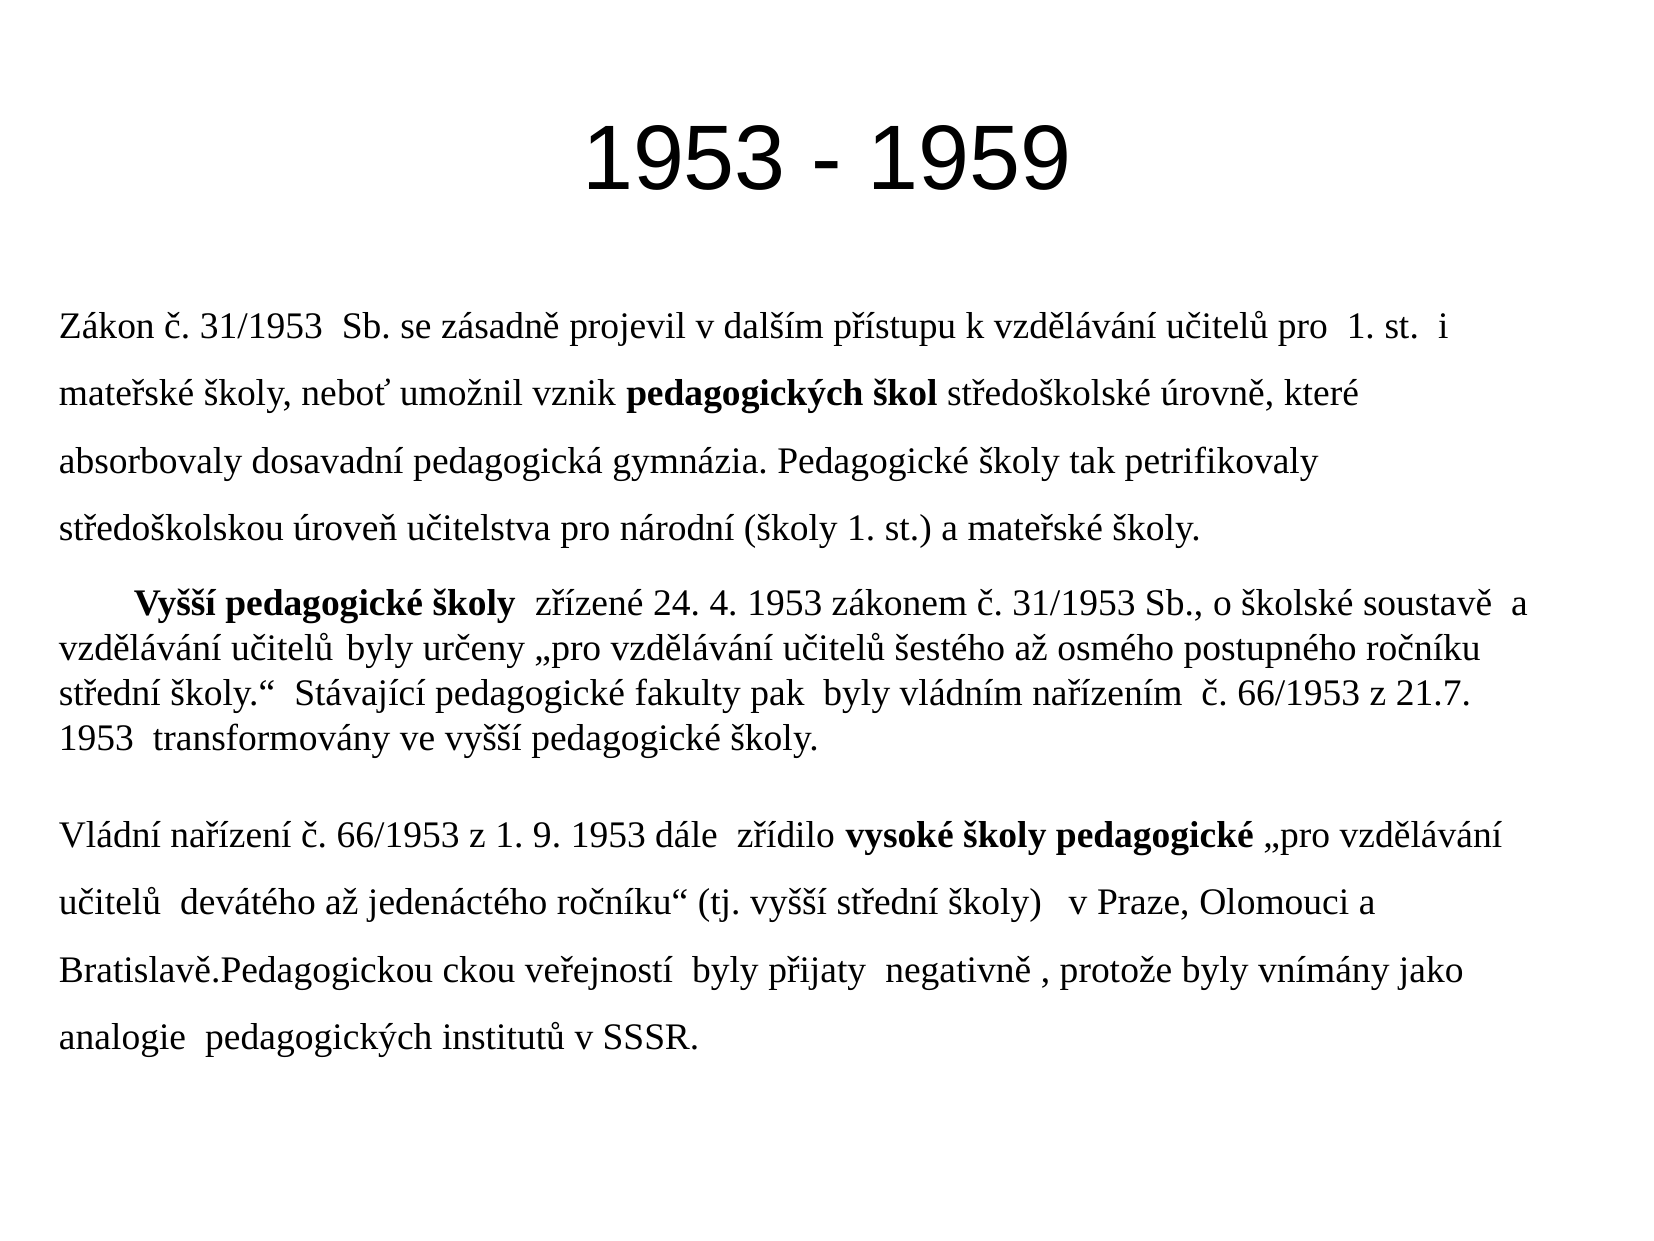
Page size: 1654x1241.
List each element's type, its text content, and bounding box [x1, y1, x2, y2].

title 1953 - 1959 [82, 56, 1571, 250]
subtitle Zákon č. 31/1953 Sb. se zásadně projevil v dalším přístupu k vzdělávání učitelů pro 1. st. i mateřské školy, neboť umožnil vznik pedagogických škol středoškolské úrovně, které absorbovaly dosavadní pedagogická gymnázia. Pedagogické školy tak petrifikovaly středoškolskou úroveň učitelstva pro národní (školy 1. st.) a mateřské školy. Vyšší pedagogické školy zřízené 24. 4. 1953 zákonem č. 31/1953 Sb., o školské soustavě a vzdělávání učitelů byly určeny „pro vzdělávání učitelů šestého až osmého postupného ročníku střední školy.“ Stávající pedagogické fakulty pak byly vládním nařízením č. 66/1953 z 21.7. 1953 transformovány ve vyšší pedagogické školy. Vládní nařízení č. 66/1953 z 1. 9. 1953 dále zřídilo vysoké školy pedagogické „pro vzdělávání učitelů devátého až jedenáctého ročníku“ (tj. vyšší střední školy) v Praze, Olomouci a Bratislavě.Pedagogickou ckou veřejností byly přijaty negativně , protože byly vnímány jako analogie pedagogických institutů v SSSR. [59, 265, 1548, 1070]
